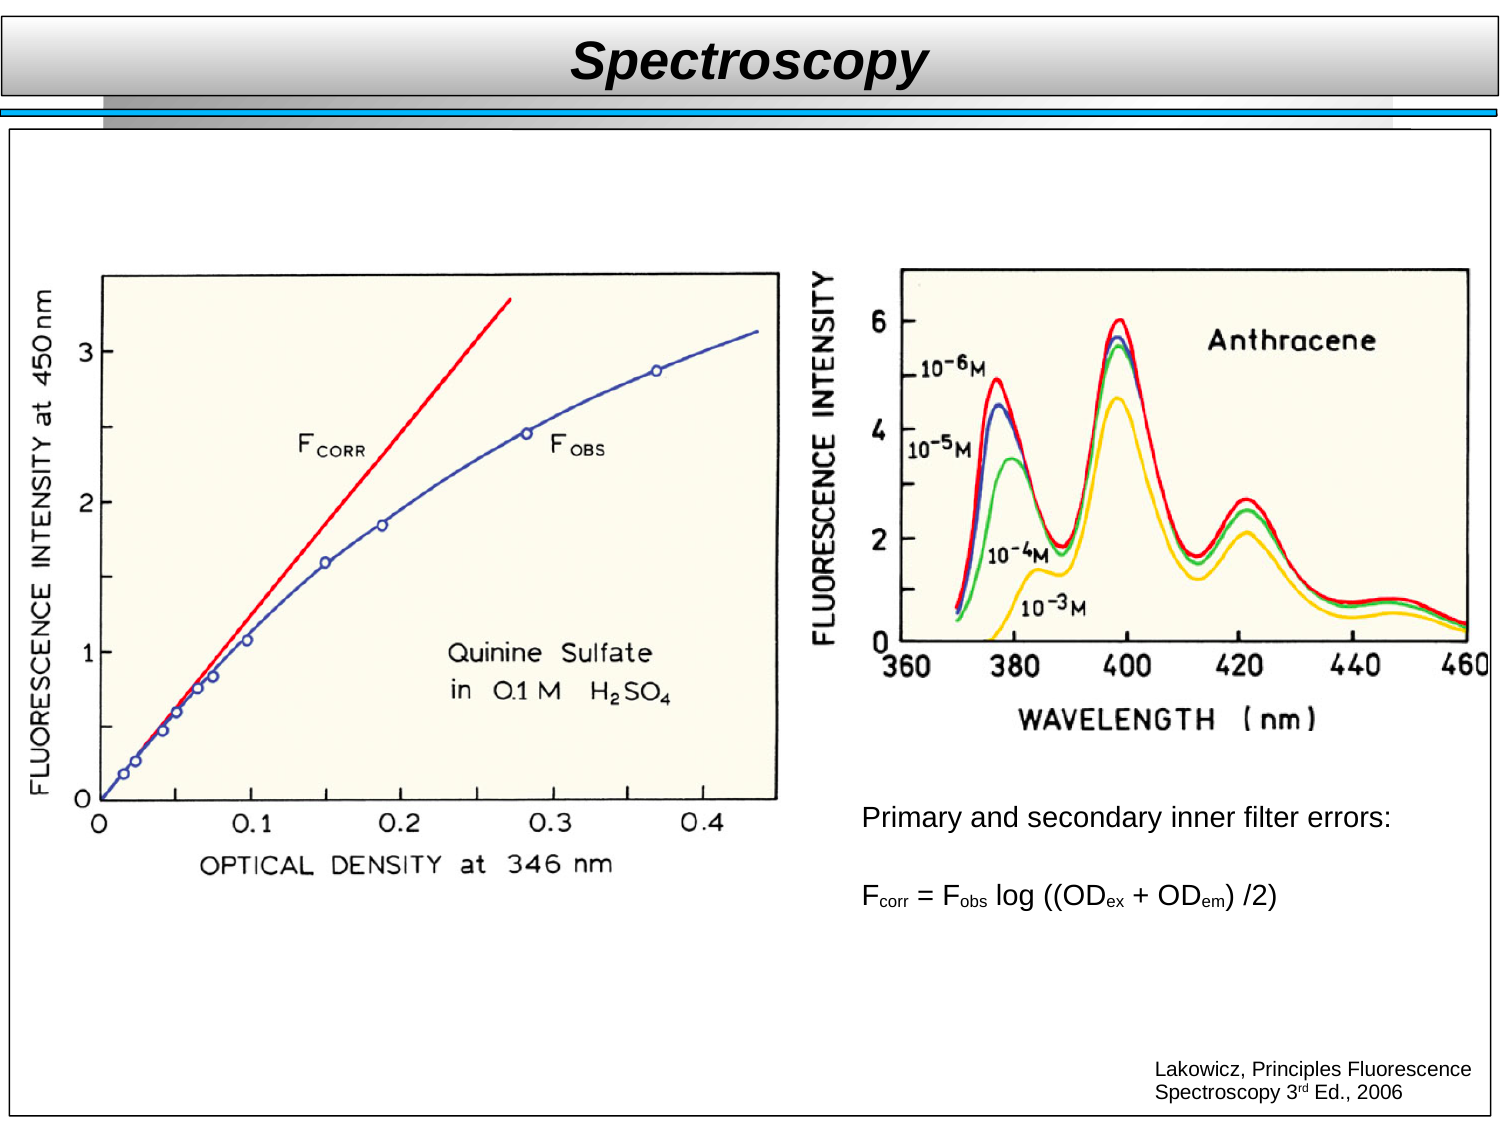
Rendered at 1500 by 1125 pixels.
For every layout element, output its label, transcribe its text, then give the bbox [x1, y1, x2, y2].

picture [812, 268, 1488, 731]
picture [30, 269, 781, 878]
text_box Spectroscopy [1, 16, 1499, 96]
text_box [9, 129, 1491, 1116]
text_box Lakowicz, Principles Fluorescence Spectroscopy 3rd Ed., 2006 [1140, 1050, 1490, 1113]
text_box [0, 109, 1497, 117]
text_box Primary and secondary inner filter errors: Fcorr = Fobs log ((ODex + ODem) /2) [846, 793, 1441, 952]
